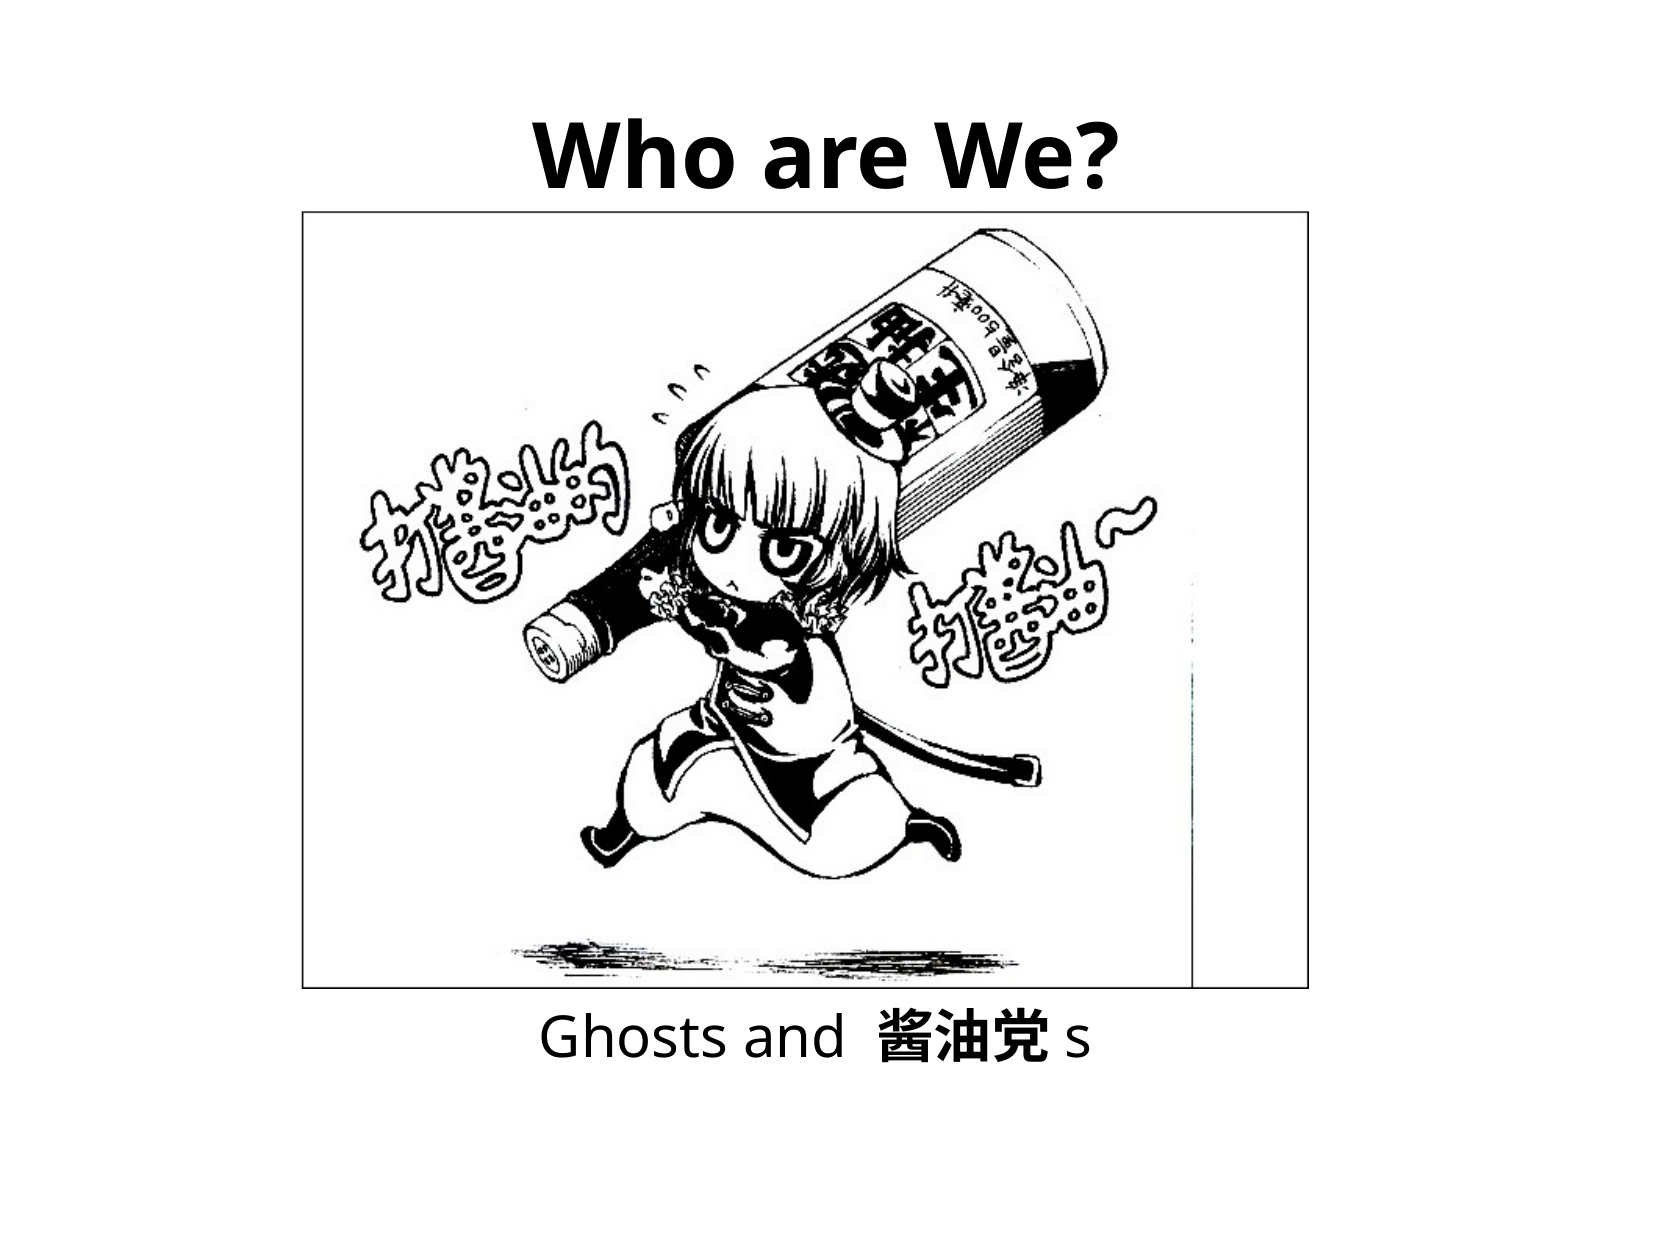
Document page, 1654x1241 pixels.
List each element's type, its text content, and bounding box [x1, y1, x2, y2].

picture [299, 210, 1309, 989]
title Who are We? [82, 49, 1571, 257]
list Ghosts and 酱油党s [86, 990, 1545, 1075]
